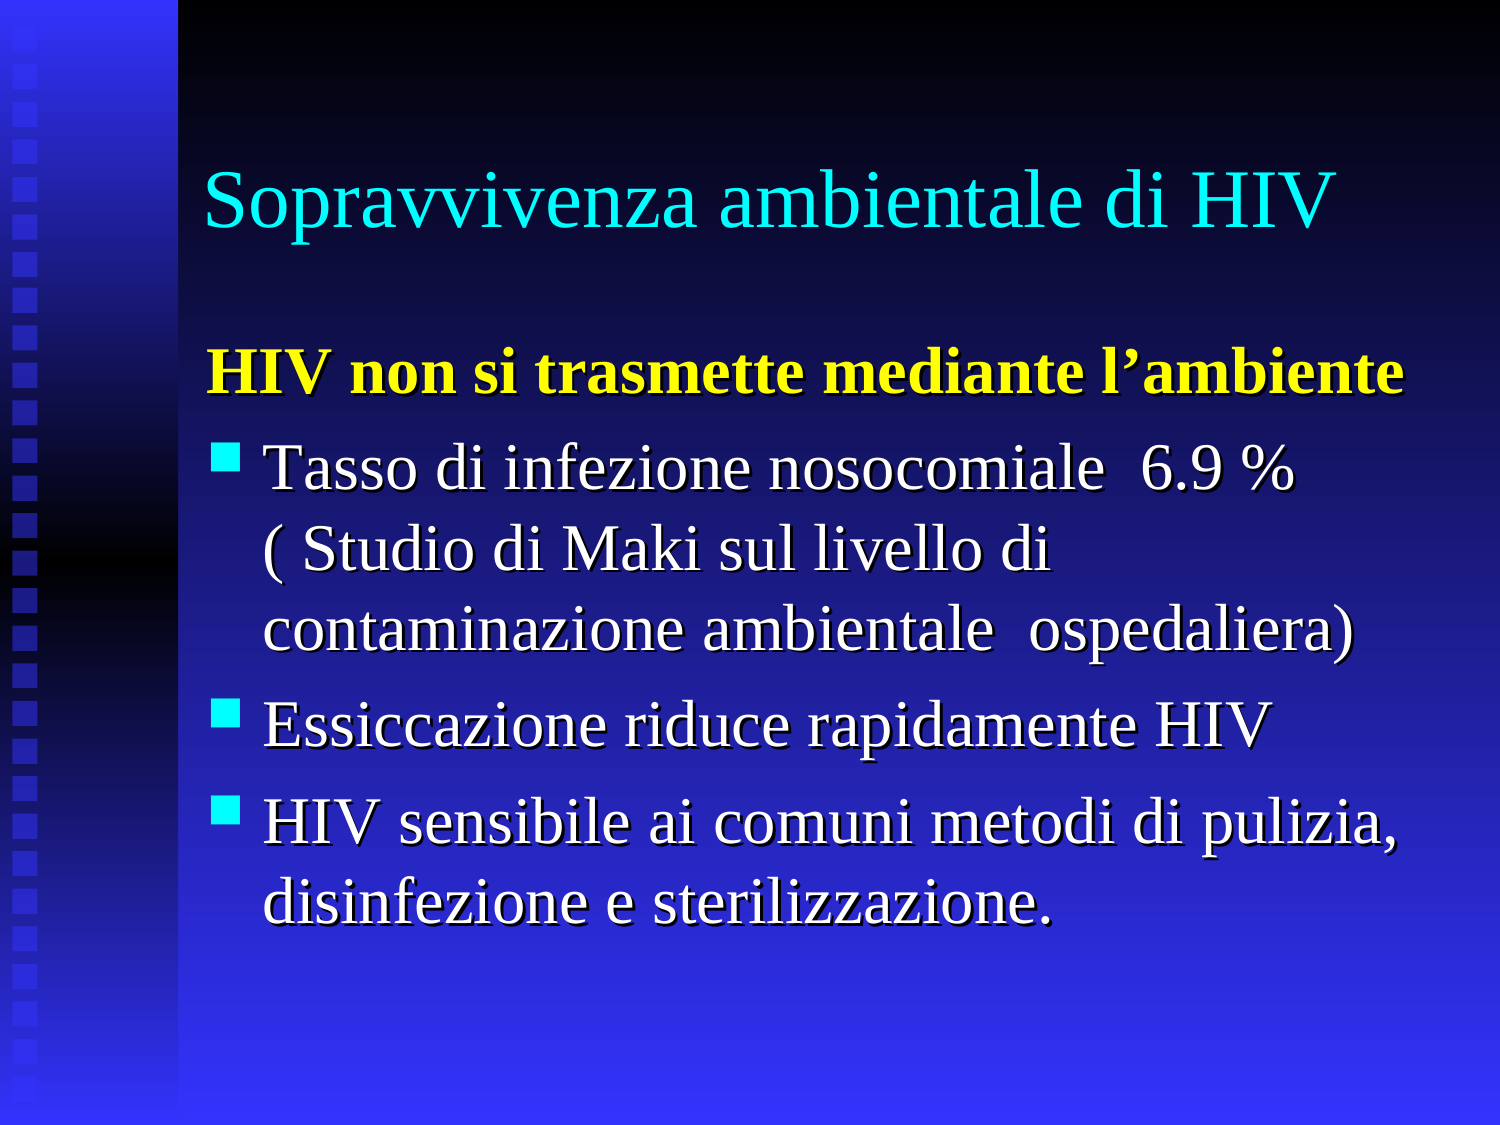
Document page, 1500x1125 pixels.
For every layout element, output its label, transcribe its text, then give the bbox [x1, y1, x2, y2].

text_box Sopravvivenza ambientale di HIV [187, 99, 1463, 288]
text_box HIV non si trasmette mediante l’ambiente Tasso di infezione nosocomiale 6.9 % ( Studio di Maki sul livello di contaminazione ambientale ospedaliera) Essiccazione riduce rapidamente HIV HIV sensibile ai comuni metodi di pulizia, disinfezione e sterilizzazione. [191, 319, 1467, 995]
